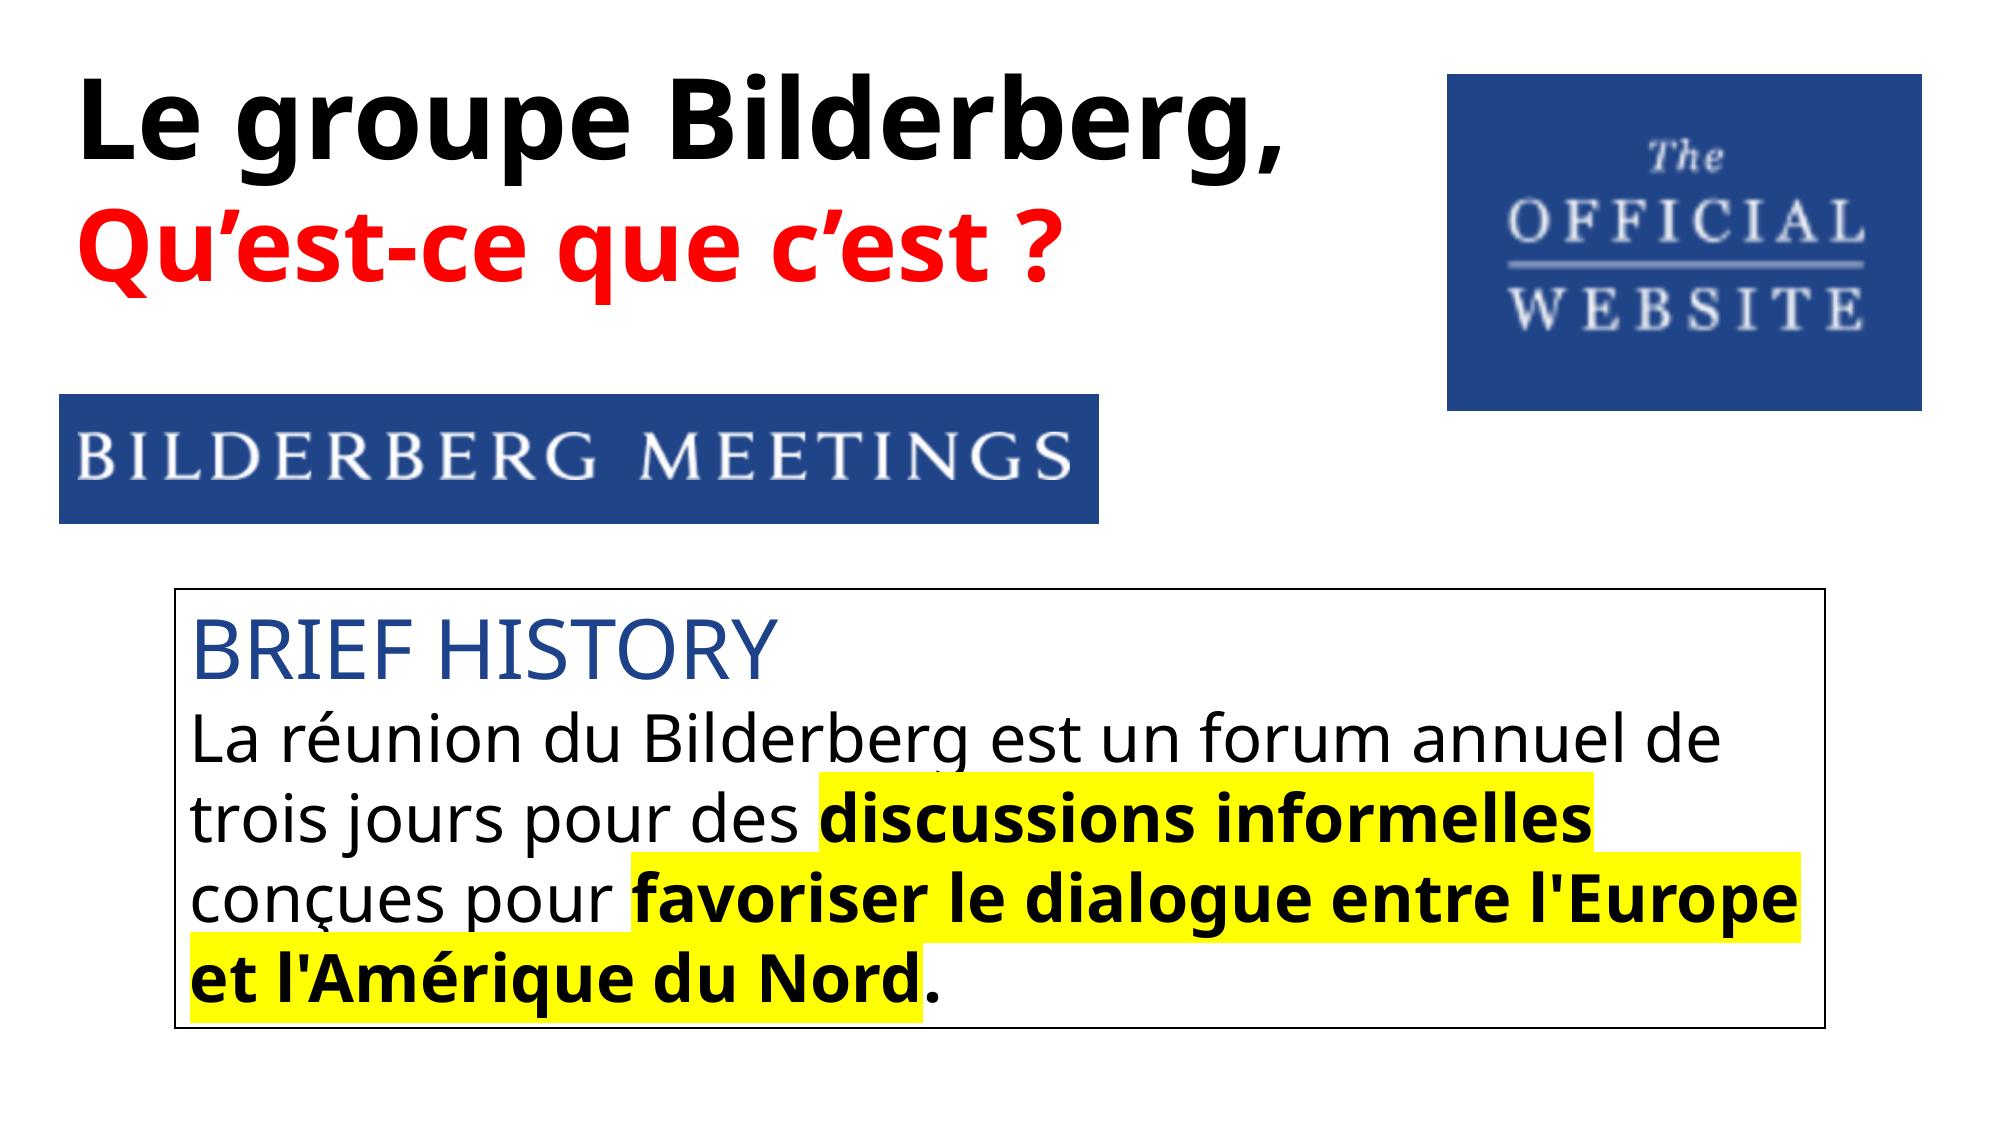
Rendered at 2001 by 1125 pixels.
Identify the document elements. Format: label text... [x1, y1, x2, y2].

picture [59, 394, 1099, 525]
picture [1447, 74, 1922, 411]
text_box BRIEF HISTORY La réunion du Bilderberg est un forum annuel de trois jours pour des discussions informelles conçues pour favoriser le dialogue entre l'Europe et l'Amérique du Nord. [174, 588, 1826, 1029]
text_box Le groupe Bilderberg, Qu’est-ce que c’est ? [59, 39, 1941, 312]
